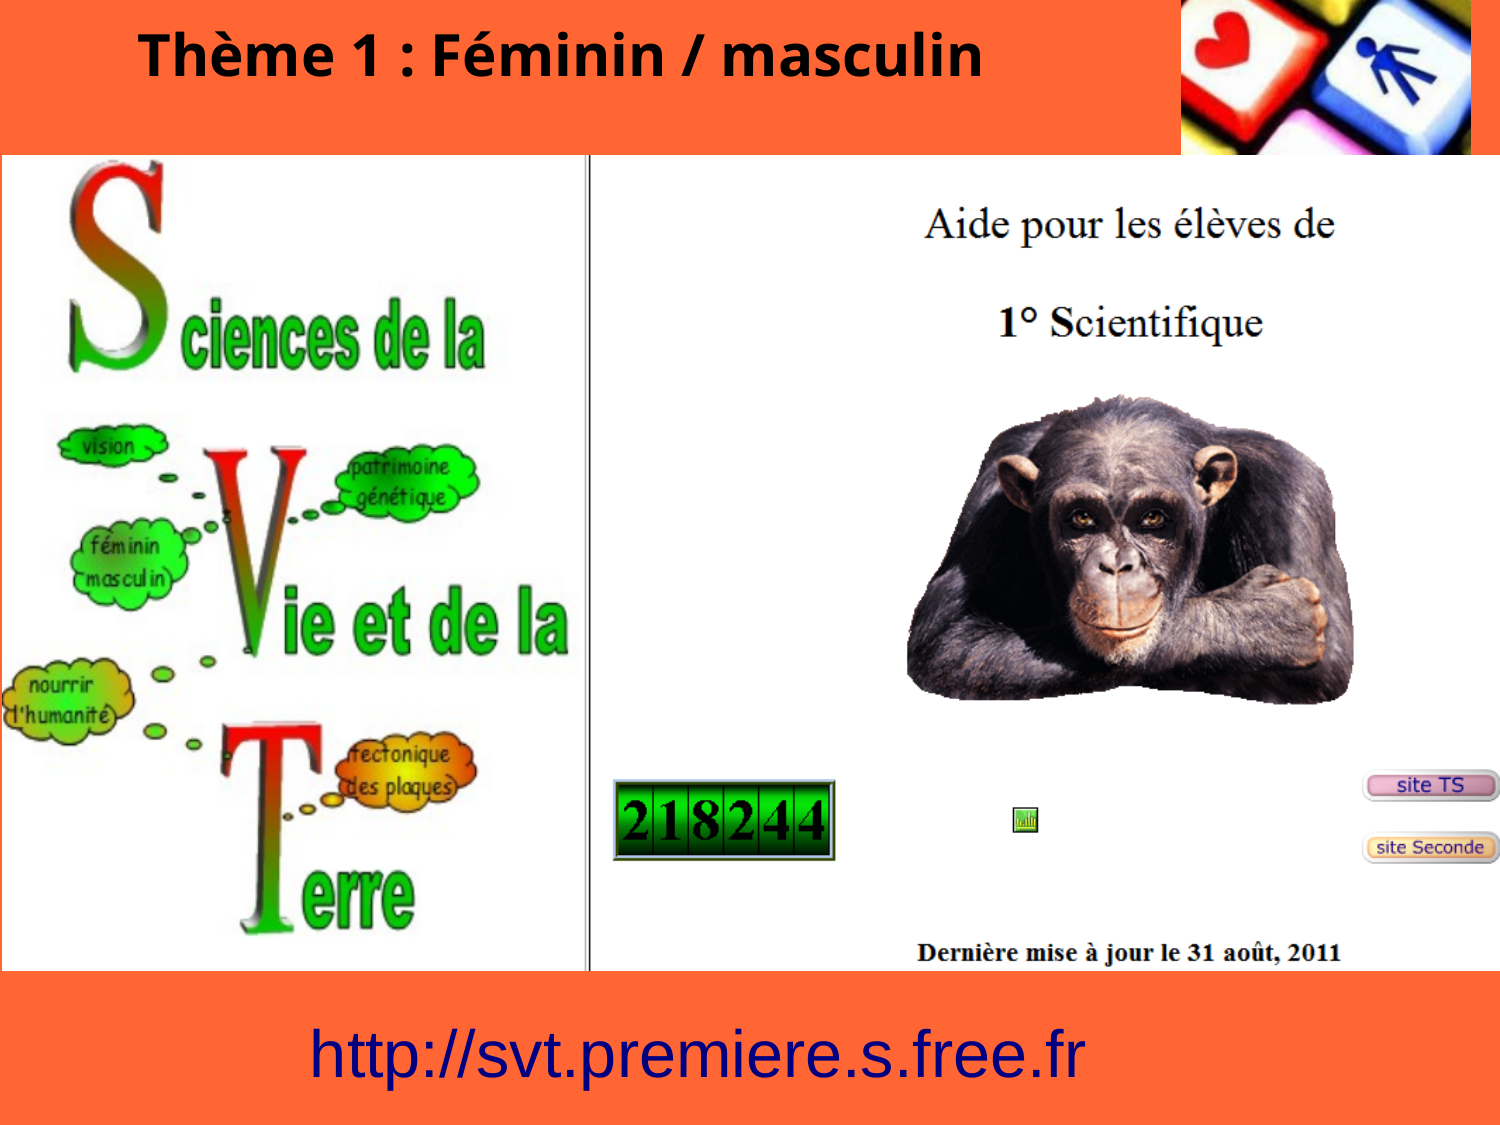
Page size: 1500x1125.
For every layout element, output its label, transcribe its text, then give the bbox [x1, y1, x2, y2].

text_box http://svt.premiere.s.free.fr [295, 1003, 1123, 1099]
text_box Thème 1 : Féminin / masculin [0, 0, 1122, 96]
picture [2, 0, 1500, 971]
